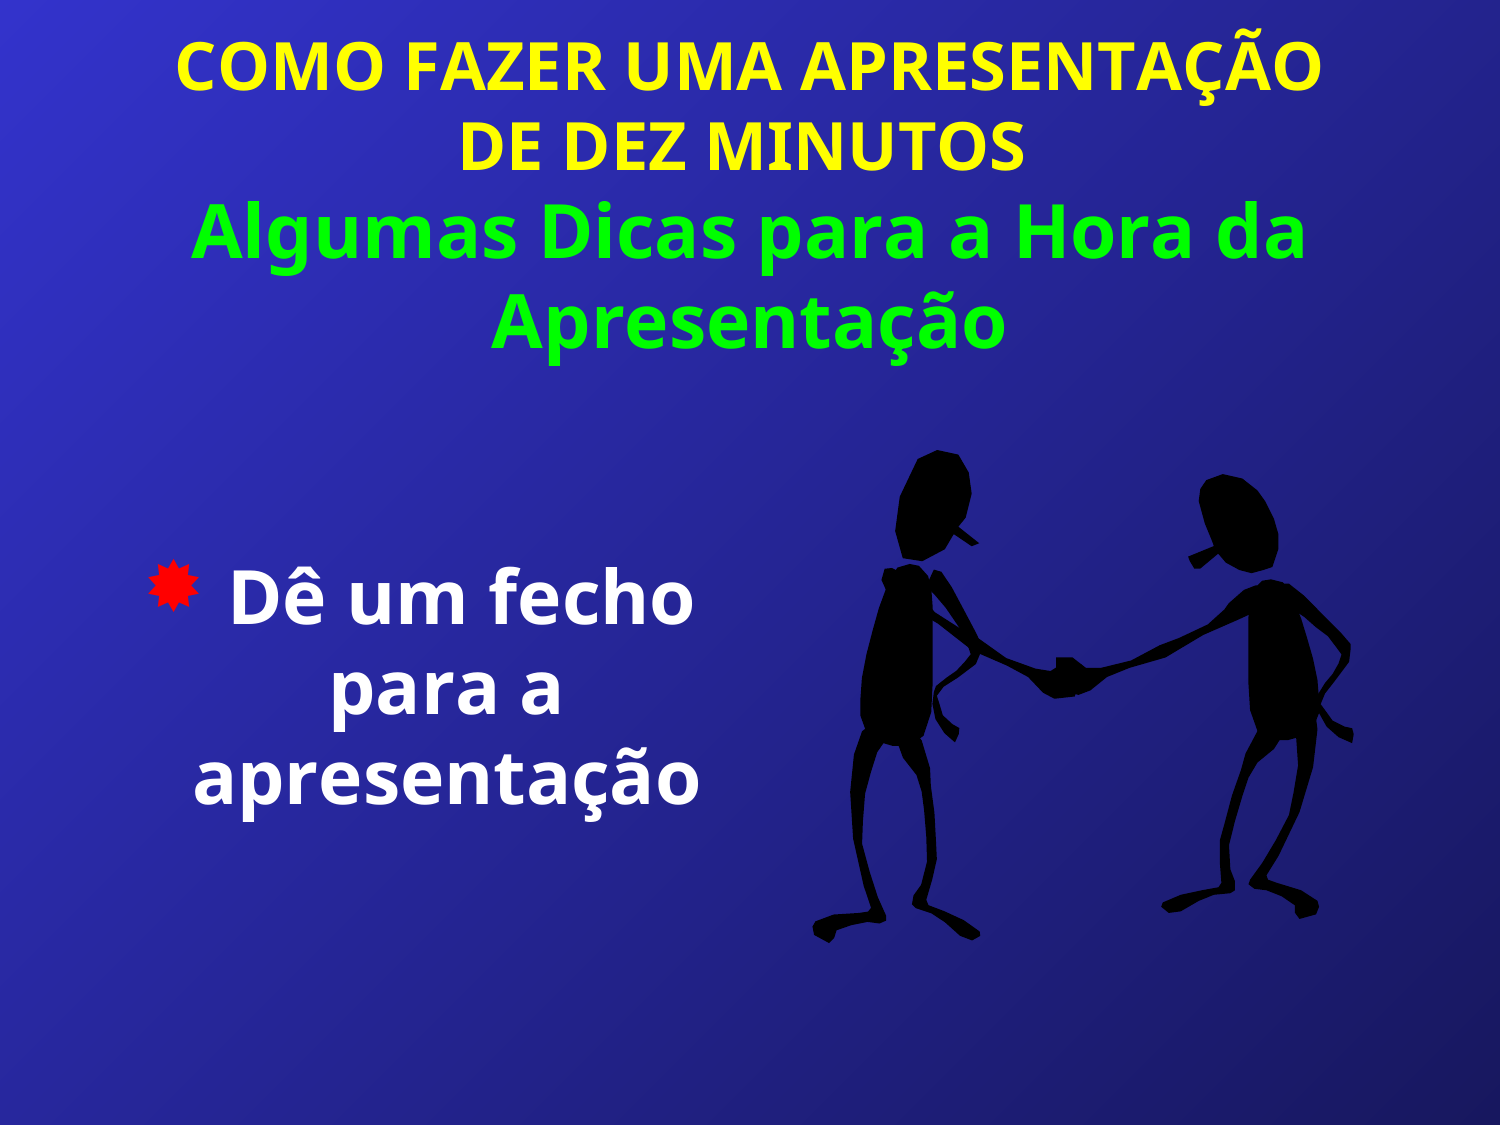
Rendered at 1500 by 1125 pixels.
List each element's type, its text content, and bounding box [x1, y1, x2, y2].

title COMO FAZER UMA APRESENTAÇÃO DE DEZ MINUTOS Algumas Dicas para a Hora da Apresentação [112, 16, 1388, 372]
list Dê um fecho para a apresentação [112, 324, 726, 1001]
chart [812, 450, 1354, 944]
